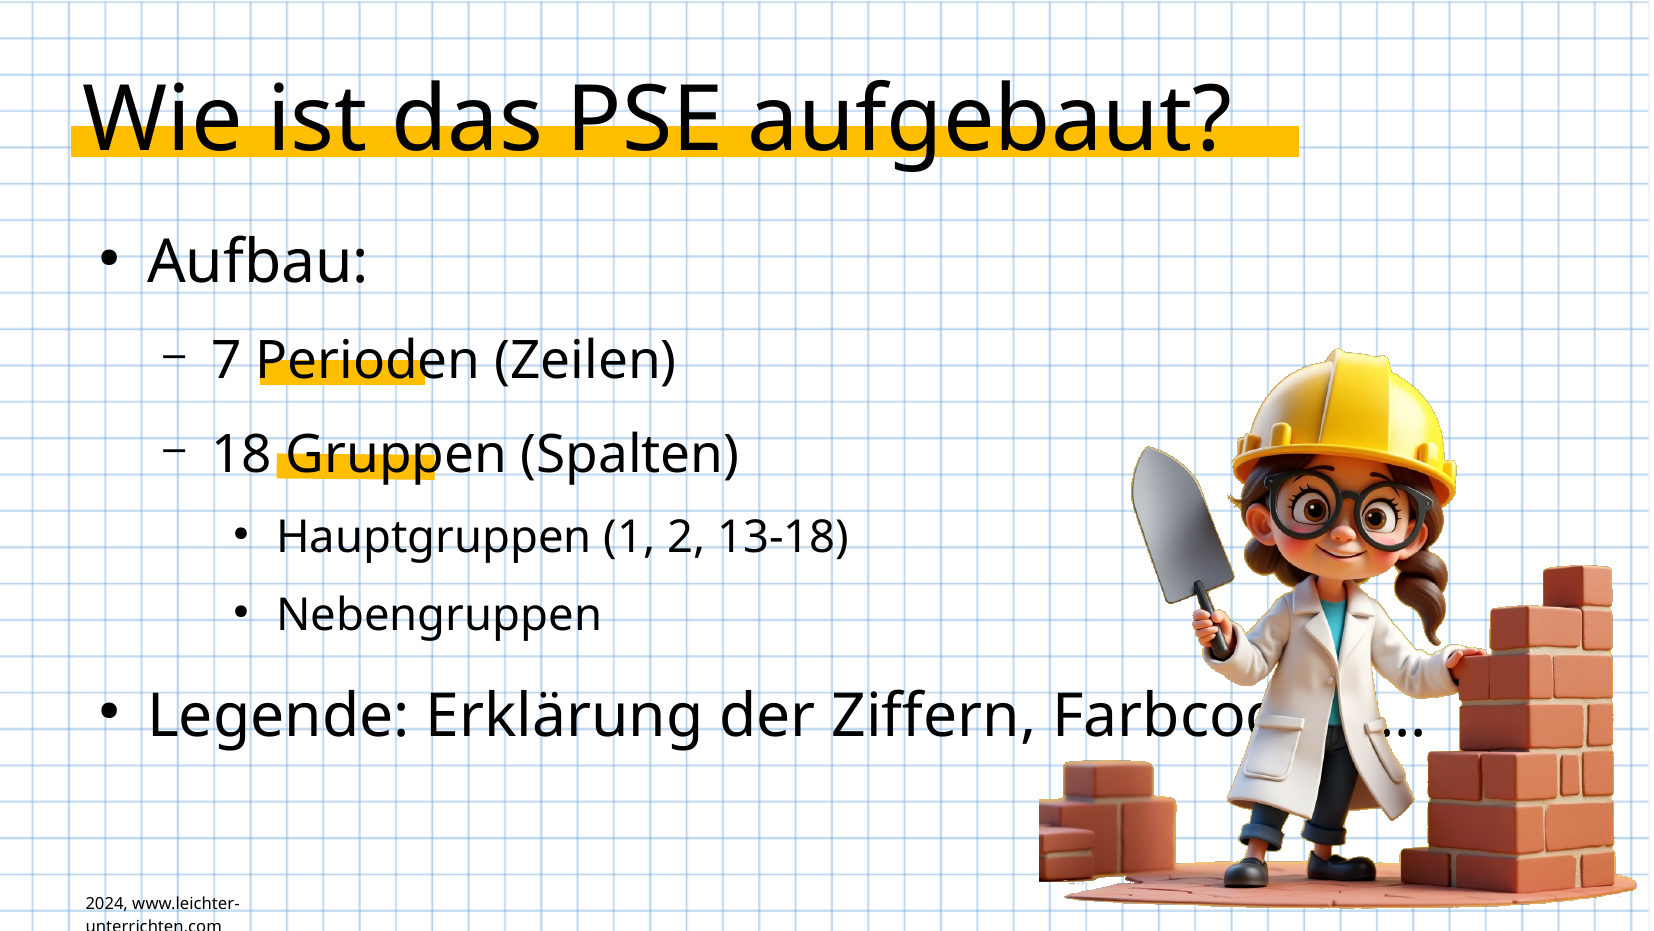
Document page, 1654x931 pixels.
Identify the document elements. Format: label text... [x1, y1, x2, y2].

title Wie ist das PSE aufgebaut? [82, 37, 1571, 193]
list Aufbau: 7 Perioden (Zeilen) 18 Gruppen (Spalten) Hauptgruppen (1, 2, 13-18) Nebengruppen Legende: Erklärung der Ziffern, Farbcodes, ... [82, 217, 1571, 758]
picture [0, 0, 1651, 931]
picture [198, 924, 204, 931]
